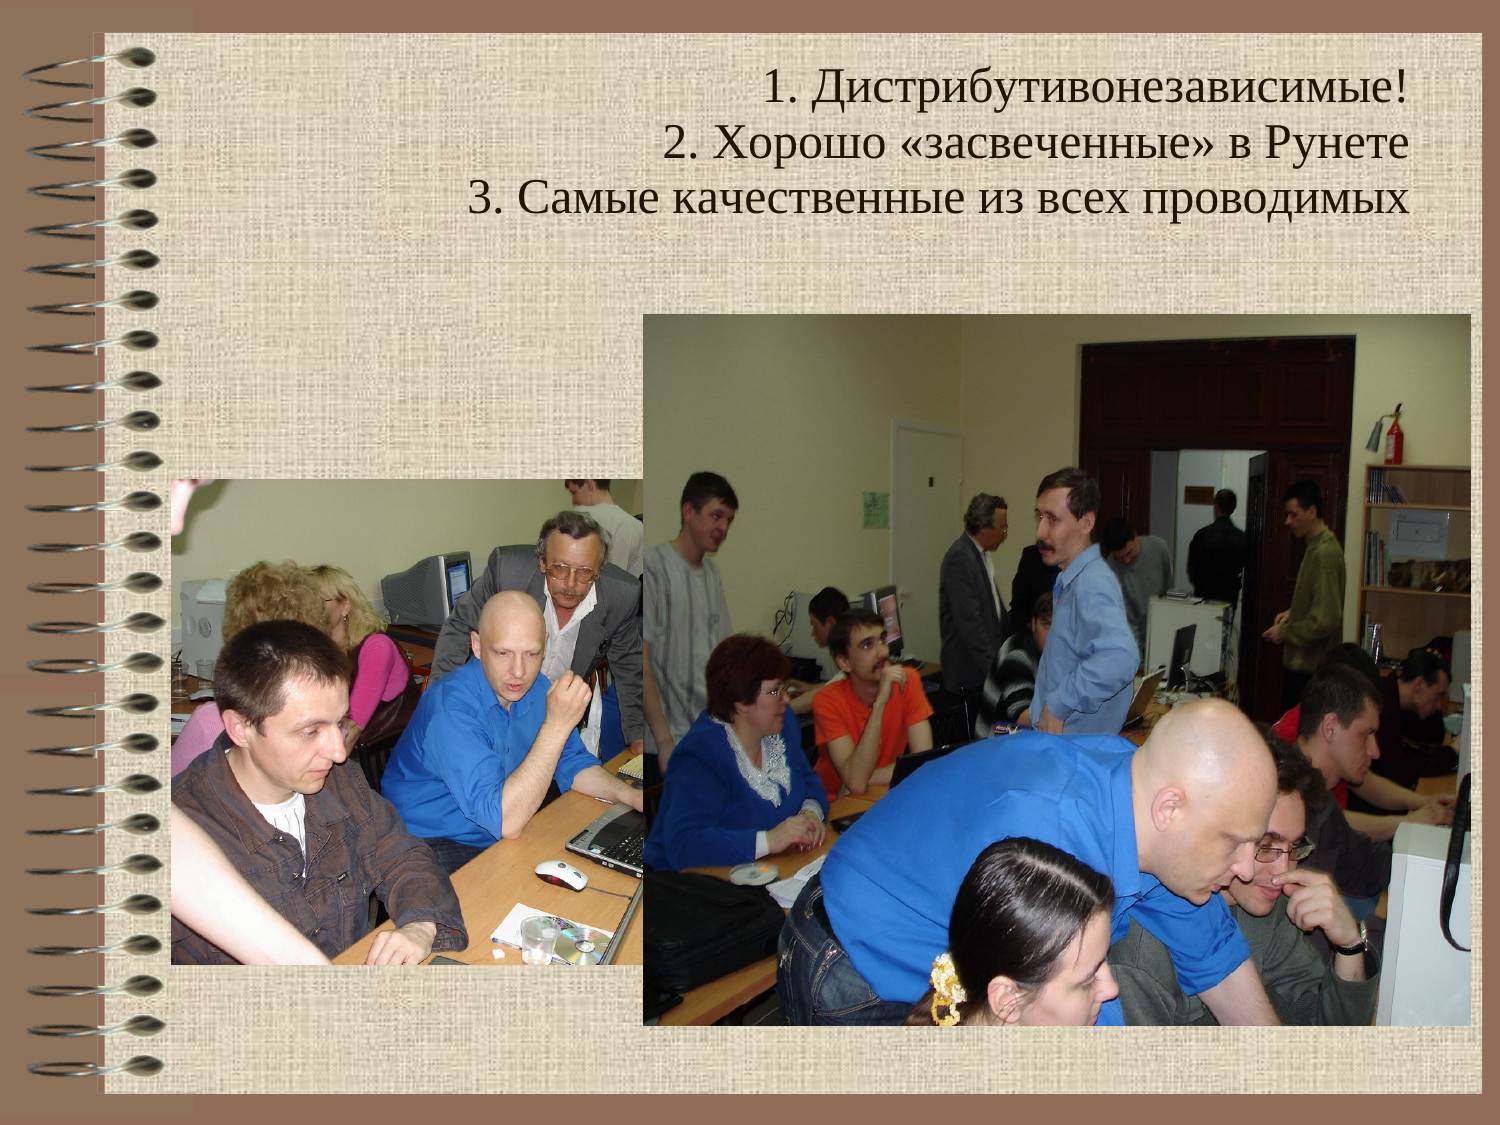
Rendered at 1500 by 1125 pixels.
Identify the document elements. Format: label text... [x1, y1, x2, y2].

picture [0, 8, 1483, 1115]
title 1. Дистрибутивонезависимые! 2. Хорошо «засвеченные» в Рунете 3. Самые качественные из всех проводимых [174, 49, 1425, 234]
